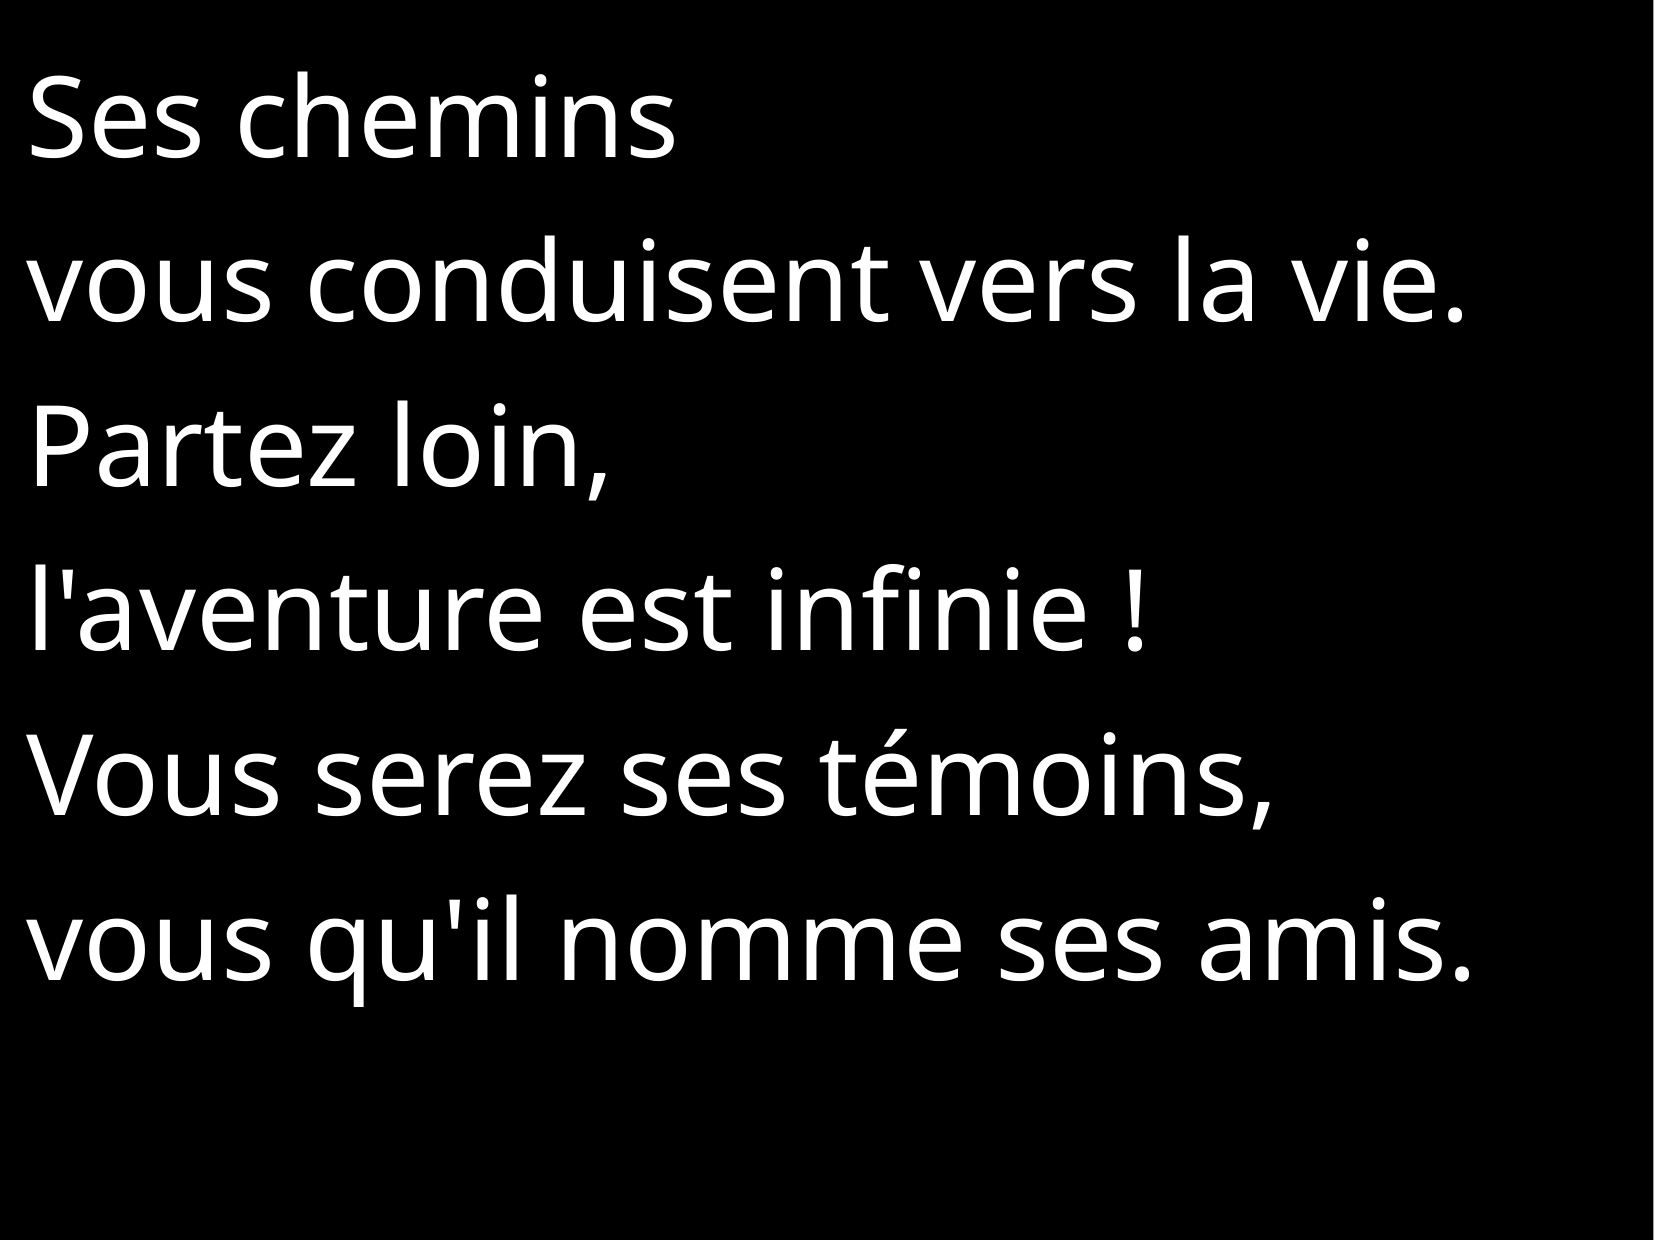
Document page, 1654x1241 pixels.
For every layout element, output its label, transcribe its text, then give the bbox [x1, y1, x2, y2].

text_box Ses chemins vous conduisent vers la vie. Partez loin, l'aventure est infinie ! Vous serez ses témoins, vous qu'il nomme ses amis. [11, 29, 1654, 1241]
